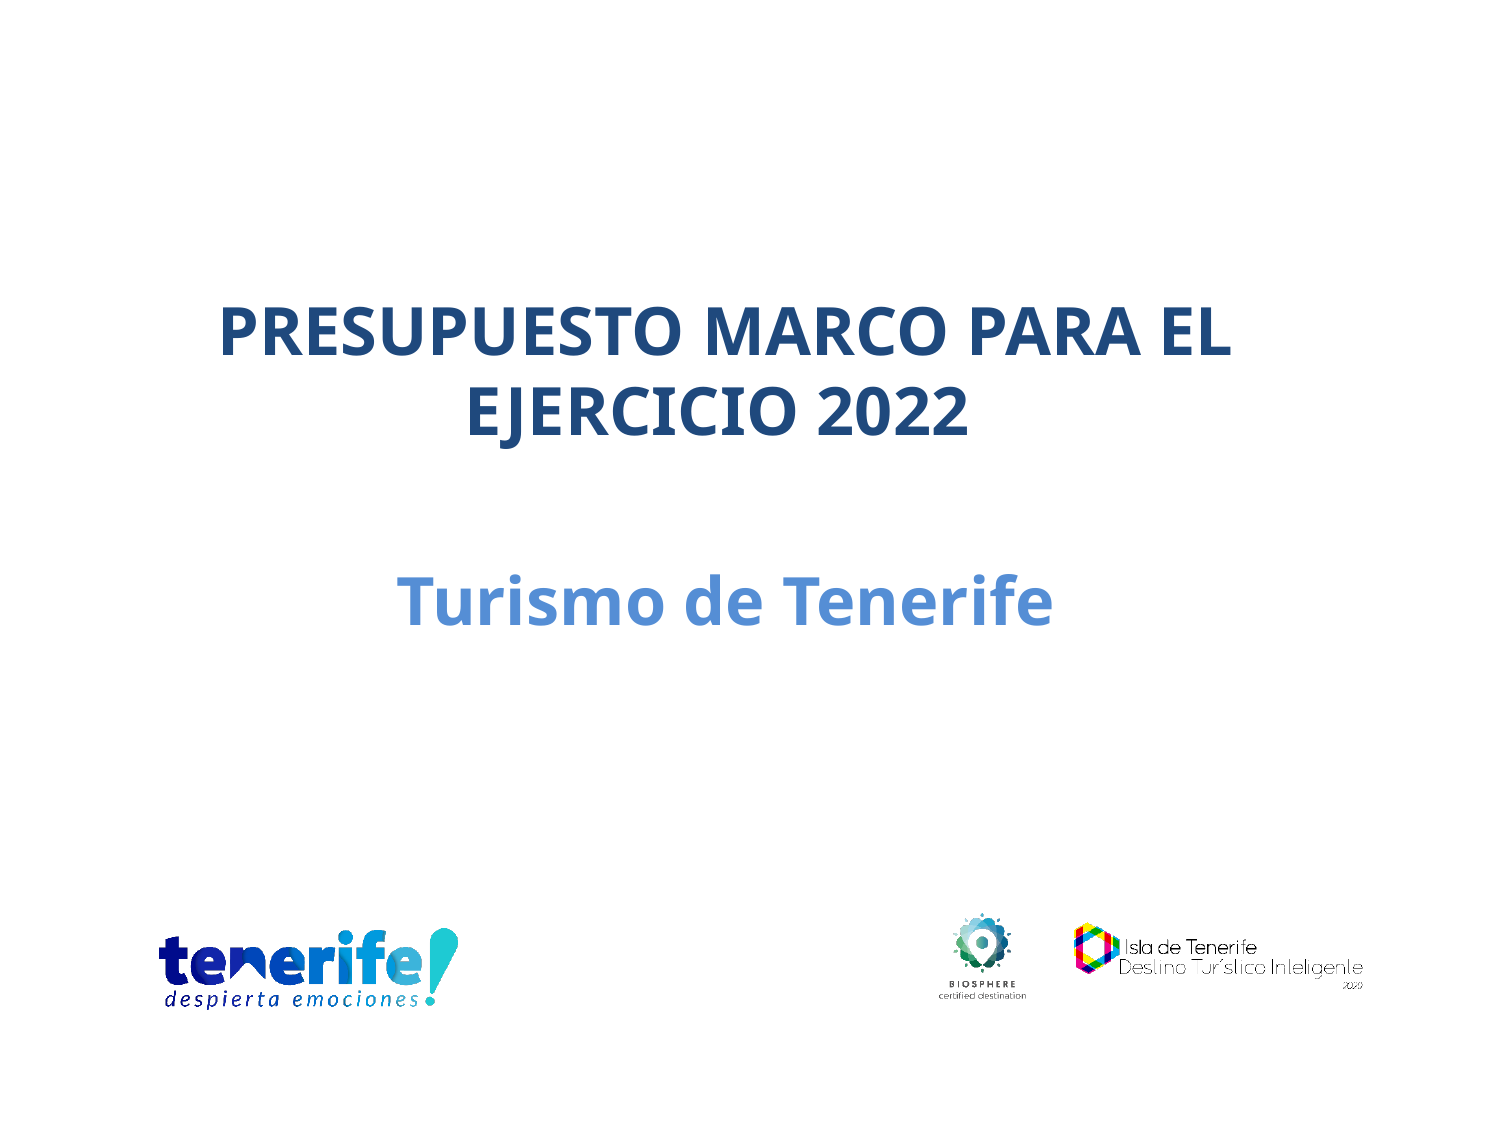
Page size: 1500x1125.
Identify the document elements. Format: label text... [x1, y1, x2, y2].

picture [918, 904, 1046, 1010]
picture [159, 928, 458, 1010]
picture [1074, 922, 1363, 992]
text_box PRESUPUESTO MARCO PARA EL EJERCICIO 2022 Turismo de Tenerife [88, 281, 1364, 797]
